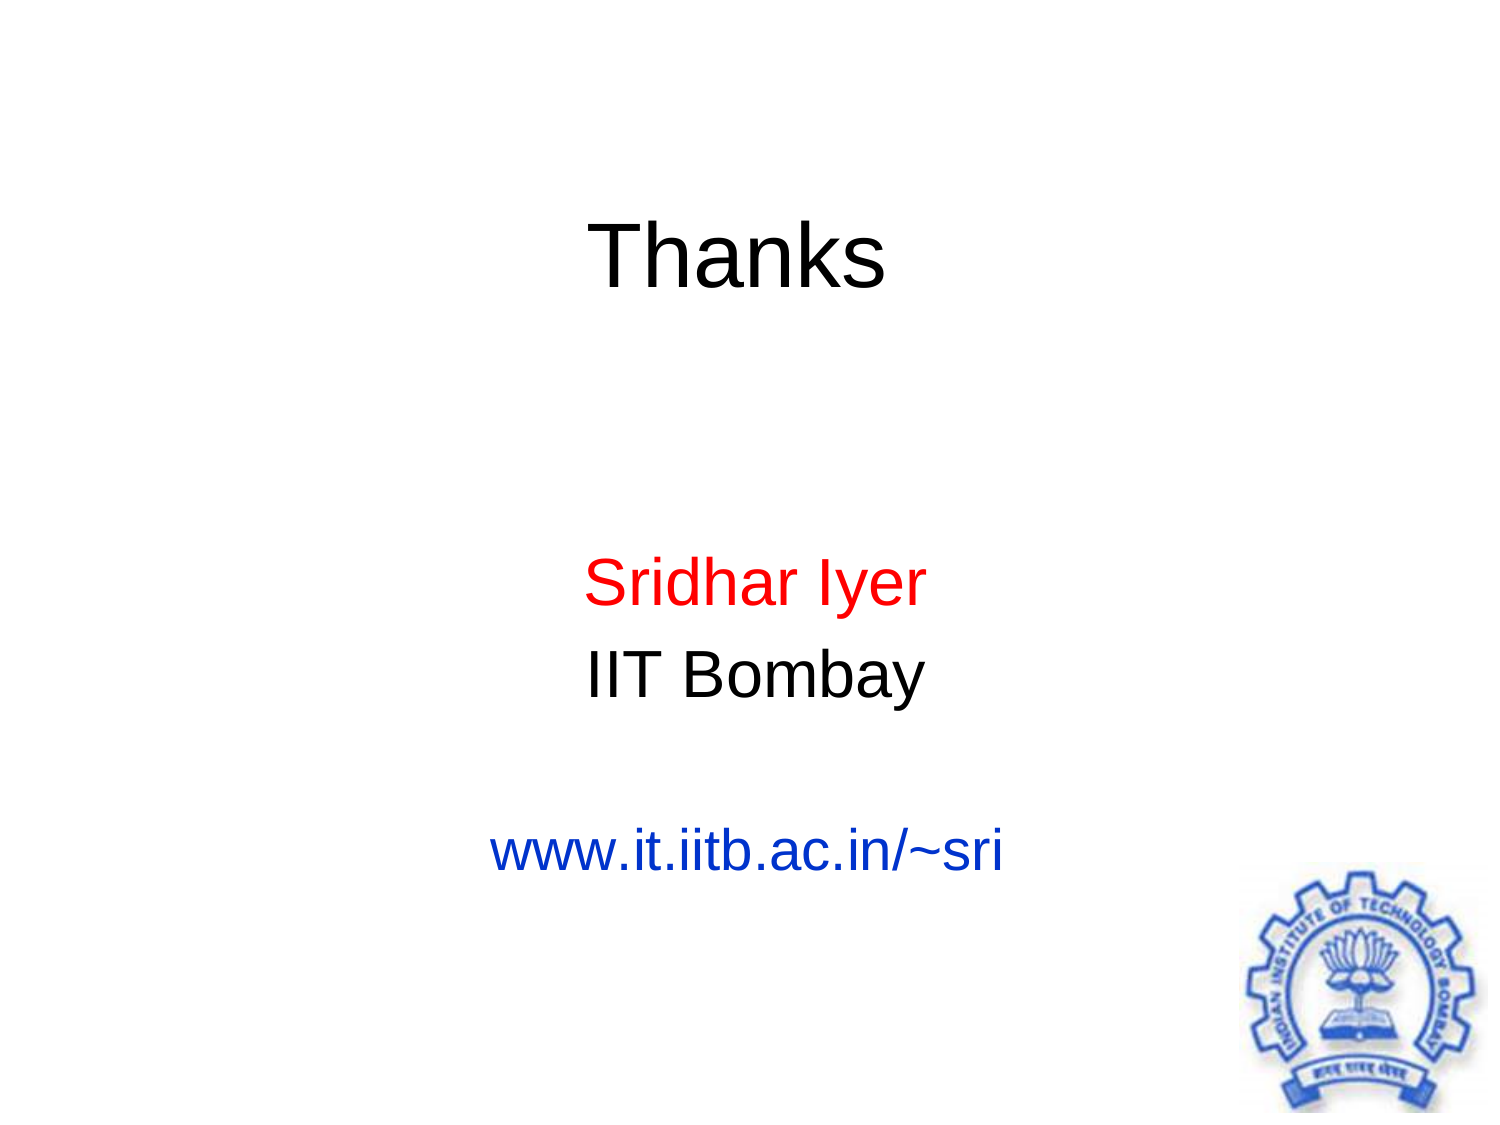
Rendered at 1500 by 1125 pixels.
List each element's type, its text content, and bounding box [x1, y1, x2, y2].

title Thanks [74, 124, 1400, 388]
subtitle Sridhar Iyer IIT Bombay www.it.iitb.ac.in/~sri [137, 537, 1375, 913]
picture [1239, 862, 1488, 1113]
